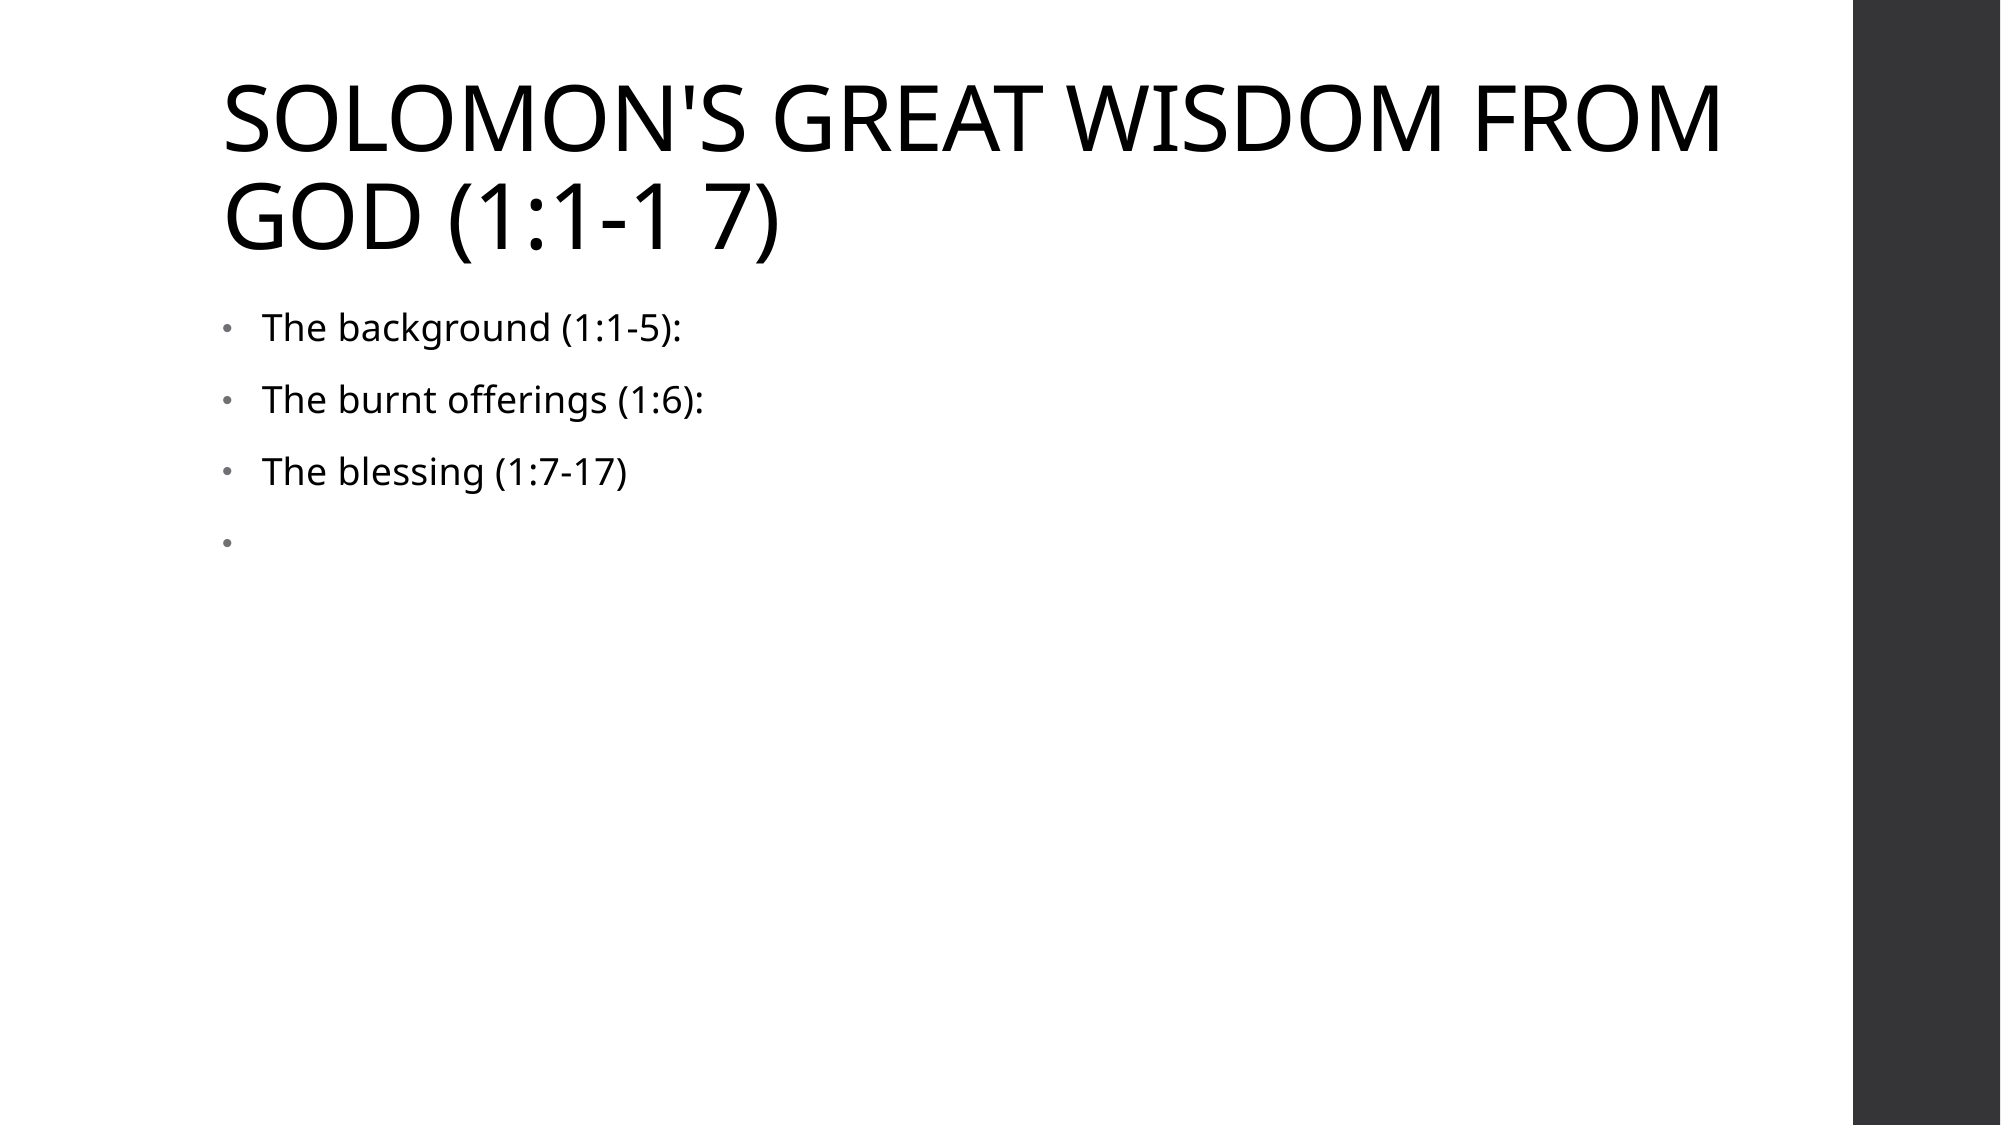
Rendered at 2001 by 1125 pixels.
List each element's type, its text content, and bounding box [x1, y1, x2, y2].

list The background (1:1-5): The burnt offerings (1:6): The blessing (1:7-17) [206, 299, 1617, 1014]
title SOLOMON'S GREAT WISDOM FROM GOD (1:1-1 7) [206, 60, 1797, 278]
